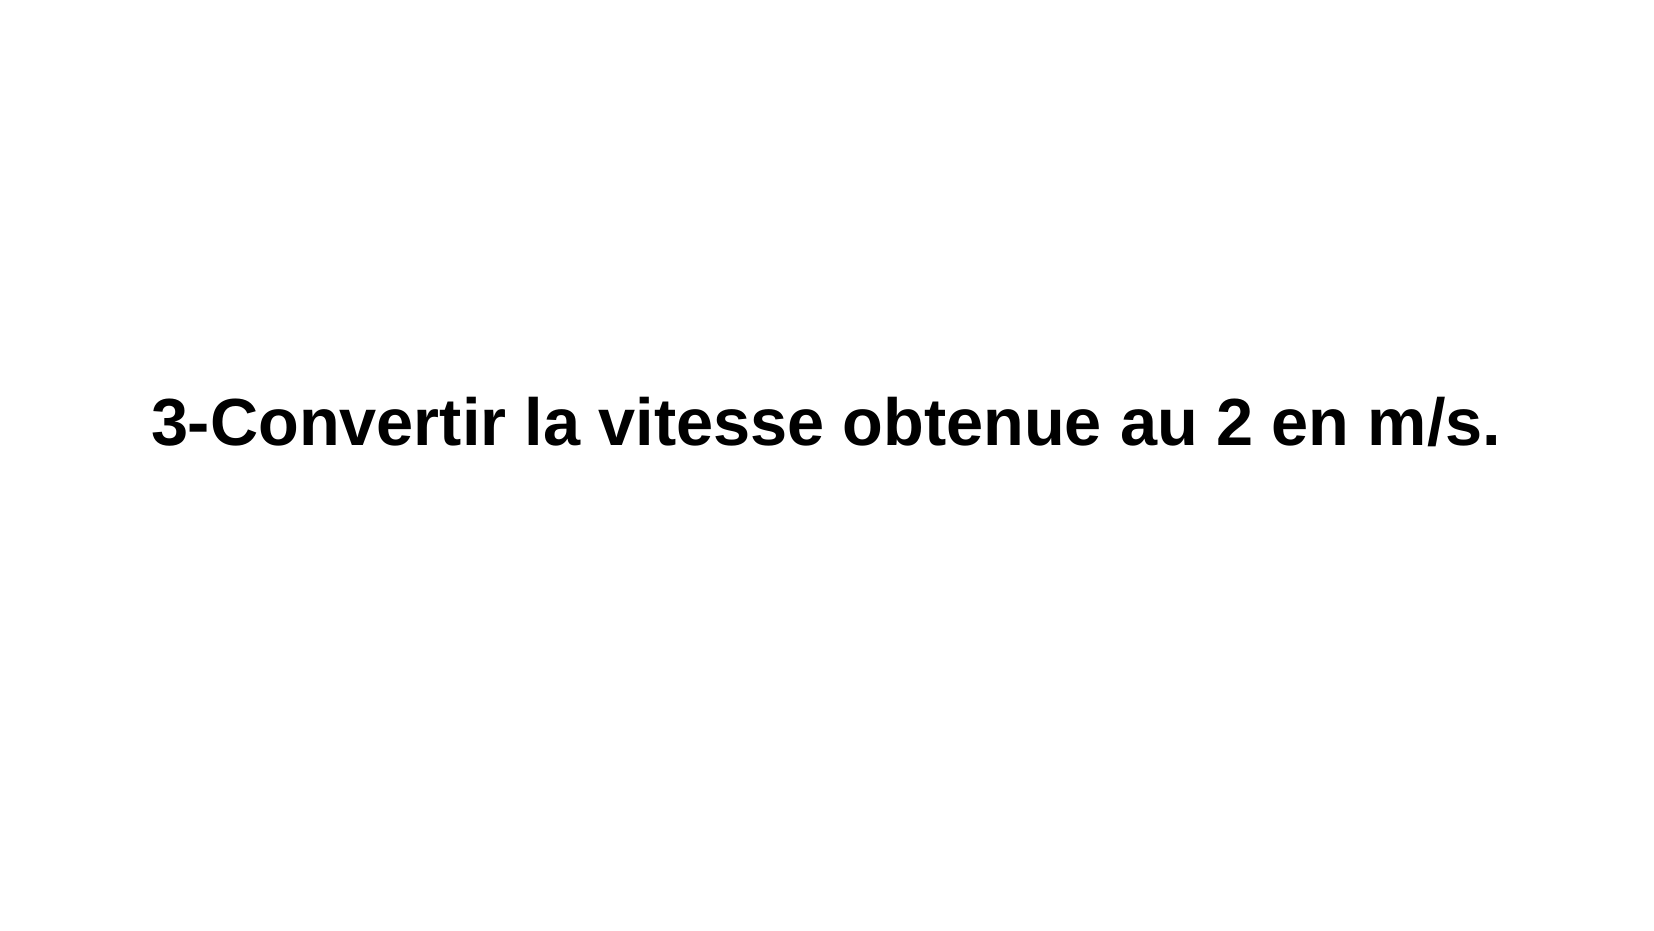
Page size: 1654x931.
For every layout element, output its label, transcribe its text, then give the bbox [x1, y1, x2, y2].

subtitle 3-Convertir la vitesse obtenue au 2 en m/s. [82, 88, 1571, 758]
